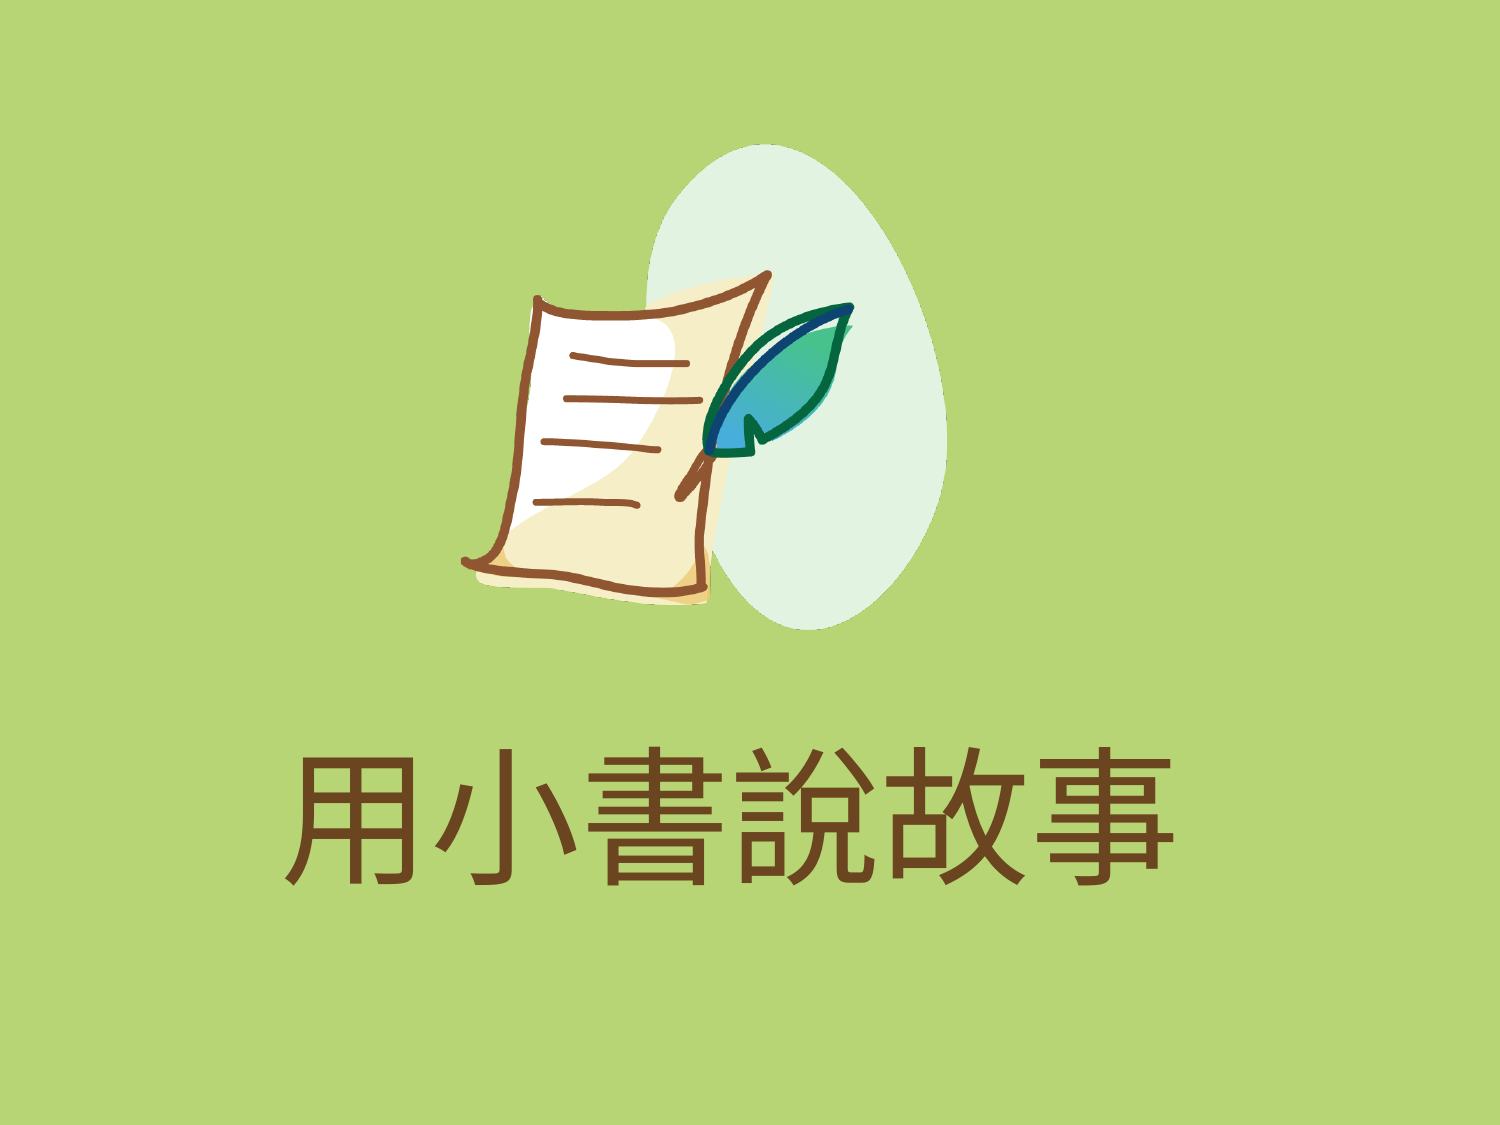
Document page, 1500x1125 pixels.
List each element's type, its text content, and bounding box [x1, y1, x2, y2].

picture [454, 66, 958, 716]
text_box 用小書說故事 [265, 716, 1205, 913]
